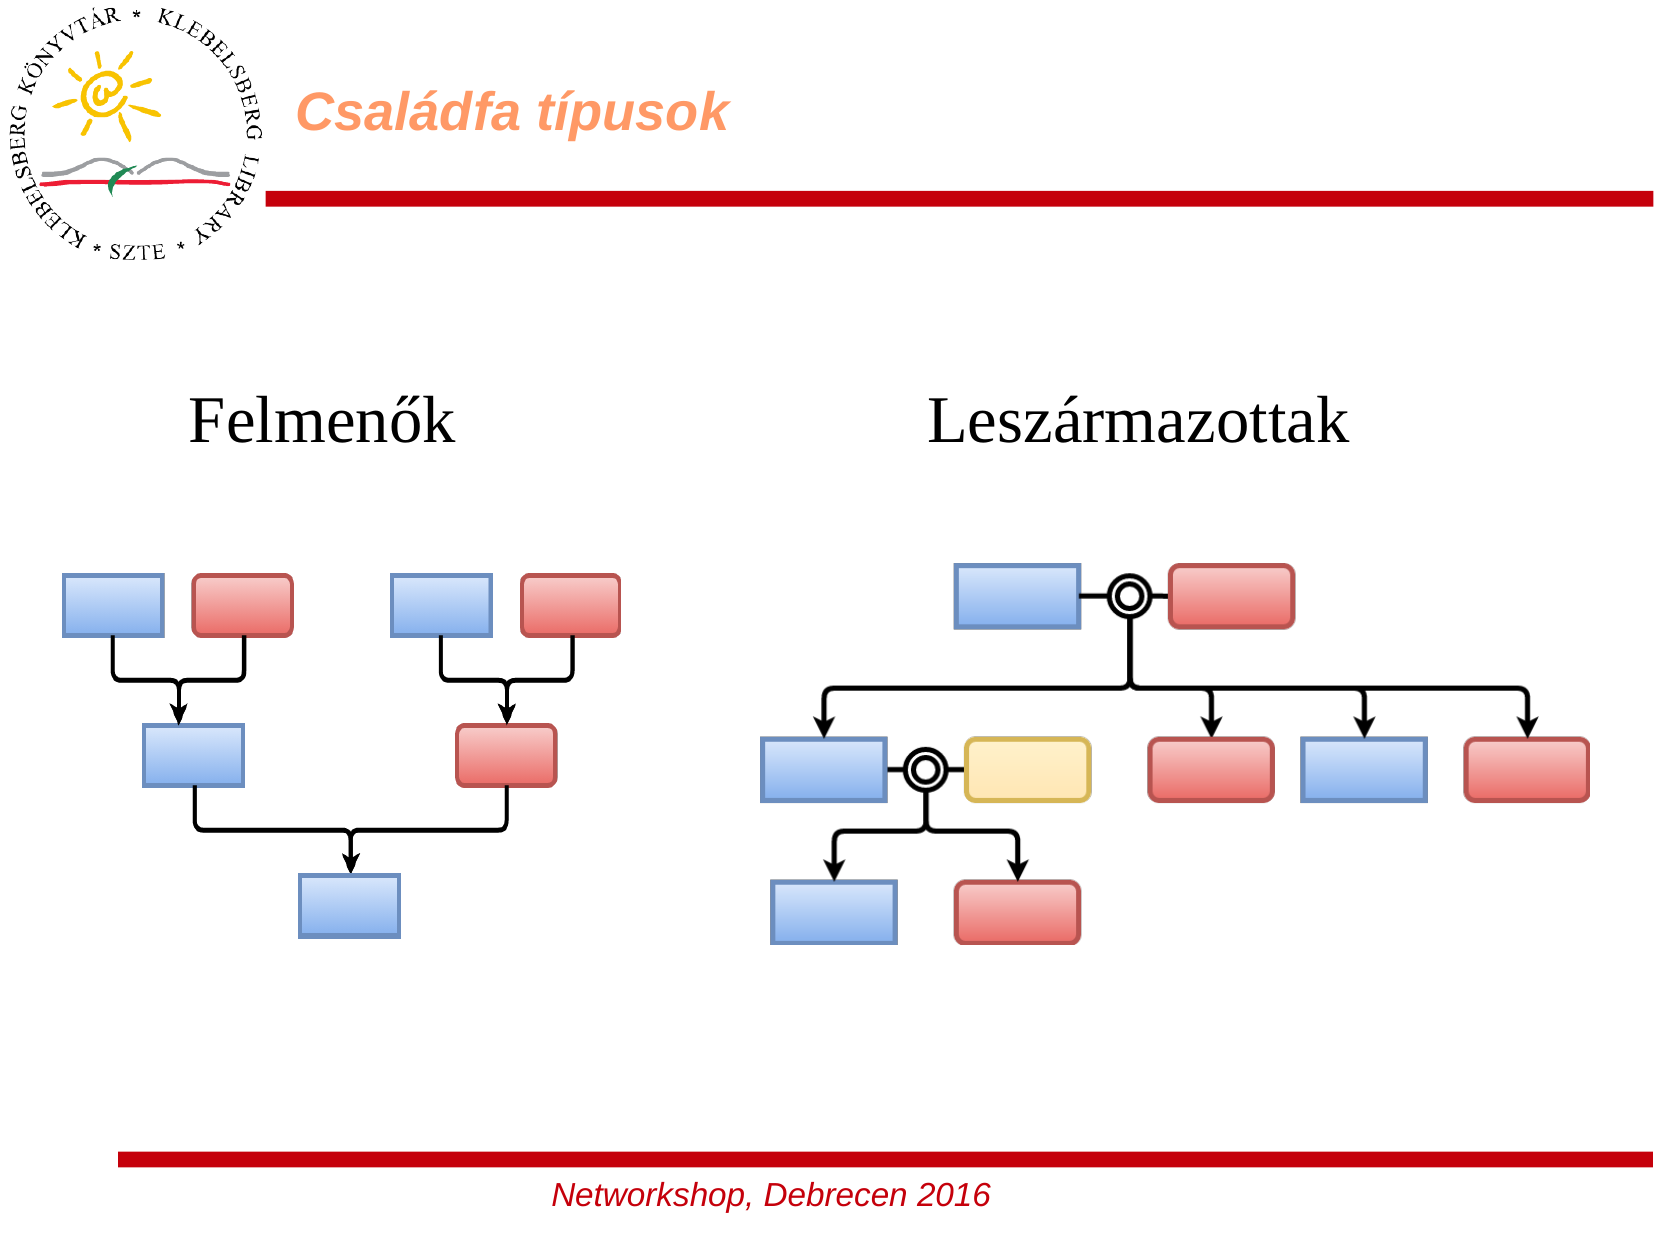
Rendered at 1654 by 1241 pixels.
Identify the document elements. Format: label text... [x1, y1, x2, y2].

picture [59, 570, 621, 939]
title Családfa típusok [295, 46, 1534, 178]
picture [757, 561, 1590, 945]
list Felmenők [118, 309, 591, 570]
picture [0, 0, 266, 267]
list Leszármazottak [856, 309, 1559, 561]
